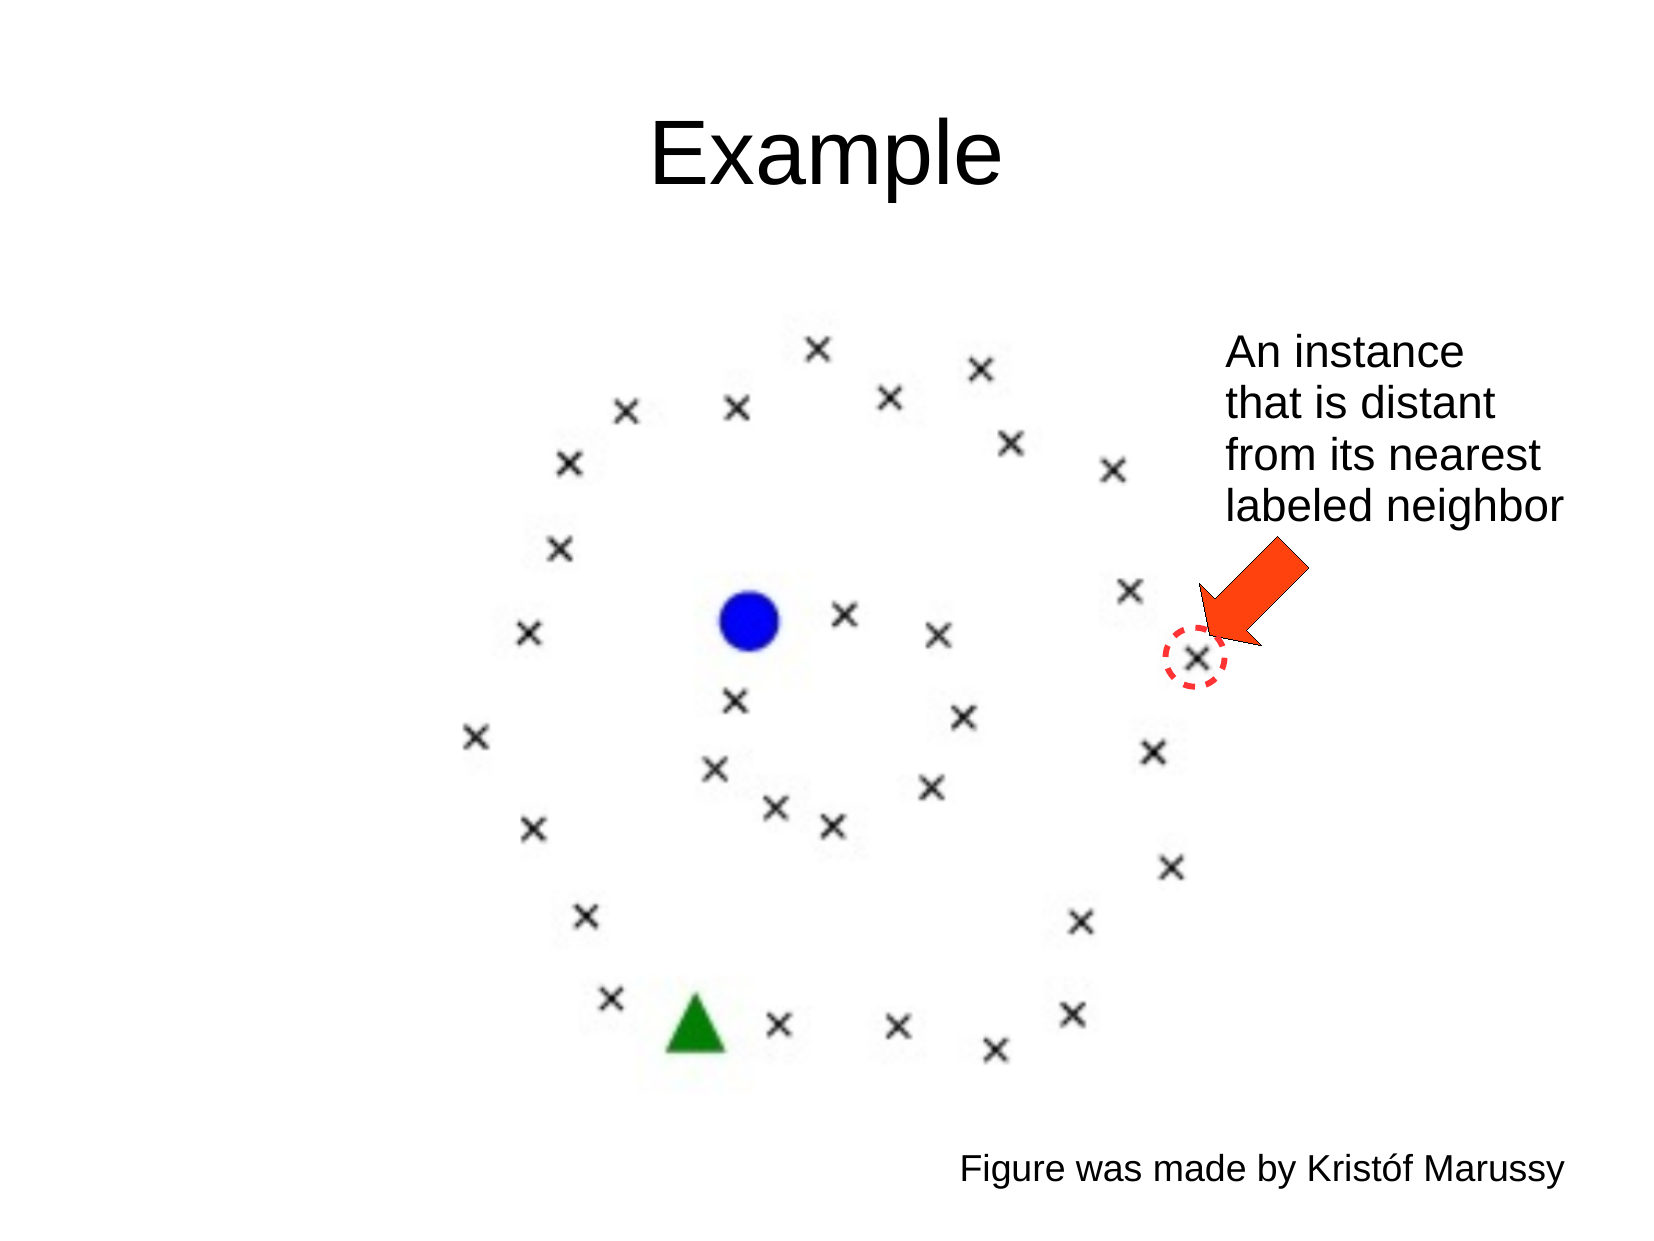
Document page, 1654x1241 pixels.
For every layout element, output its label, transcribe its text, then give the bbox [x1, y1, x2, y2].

text_box Figure was made by Kristóf Marussy [944, 1139, 1579, 1197]
title Example [82, 49, 1571, 257]
text_box [1199, 583, 1288, 646]
picture [383, 289, 1290, 1120]
text_box An instance that is distant from its nearest labeled neighbor [1210, 318, 1580, 589]
